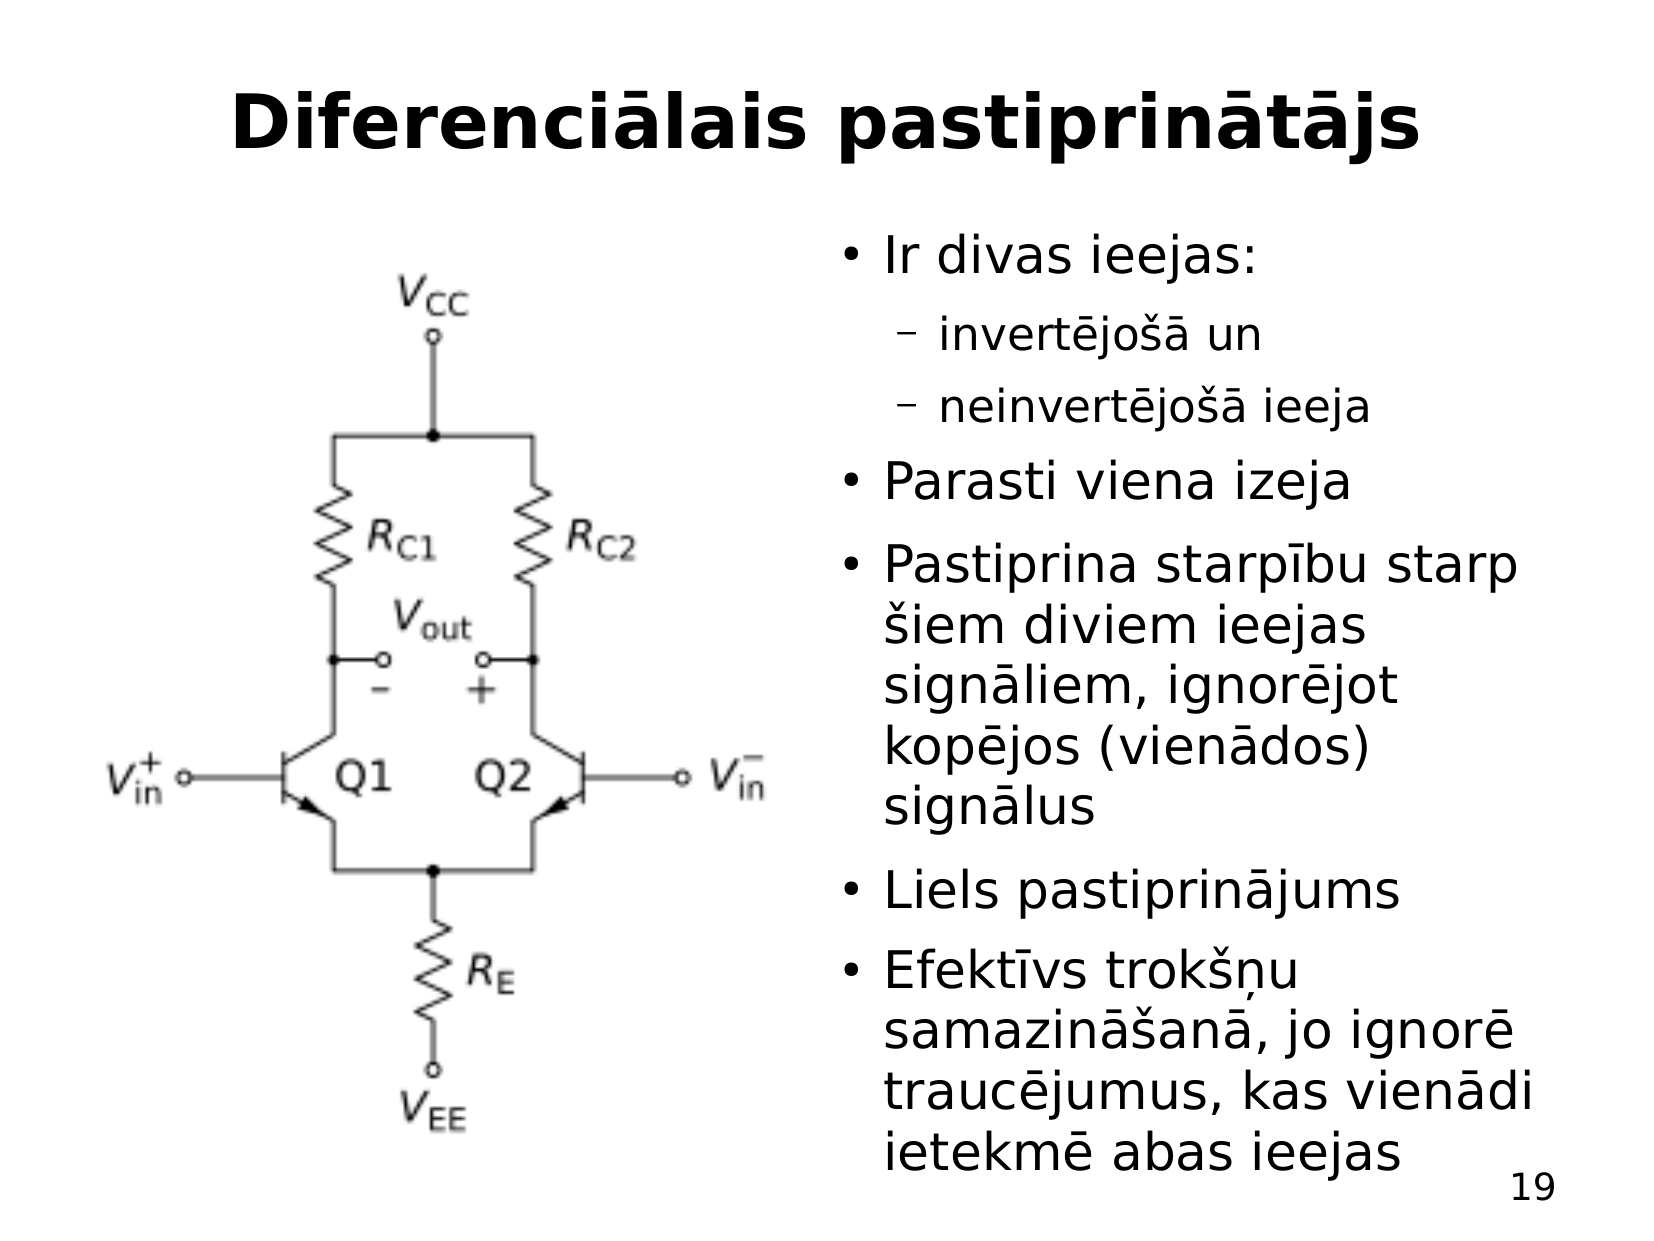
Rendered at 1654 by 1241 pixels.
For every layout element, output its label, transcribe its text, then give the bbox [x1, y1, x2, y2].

picture [82, 249, 793, 1161]
title Diferenciālais pastiprinātājs [82, 8, 1571, 236]
list Ir divas ieejas: invertējošā un neinvertējošā ieeja Parasti viena izeja Pastiprina starpību starp šiem diviem ieejas signāliem, ignorējot kopējos (vienādos) signālus Liels pastiprinājums Efektīvs trokšņu samazināšanā, jo ignorē traucējumus, kas vienādi ietekmē abas ieejas [828, 224, 1539, 1186]
